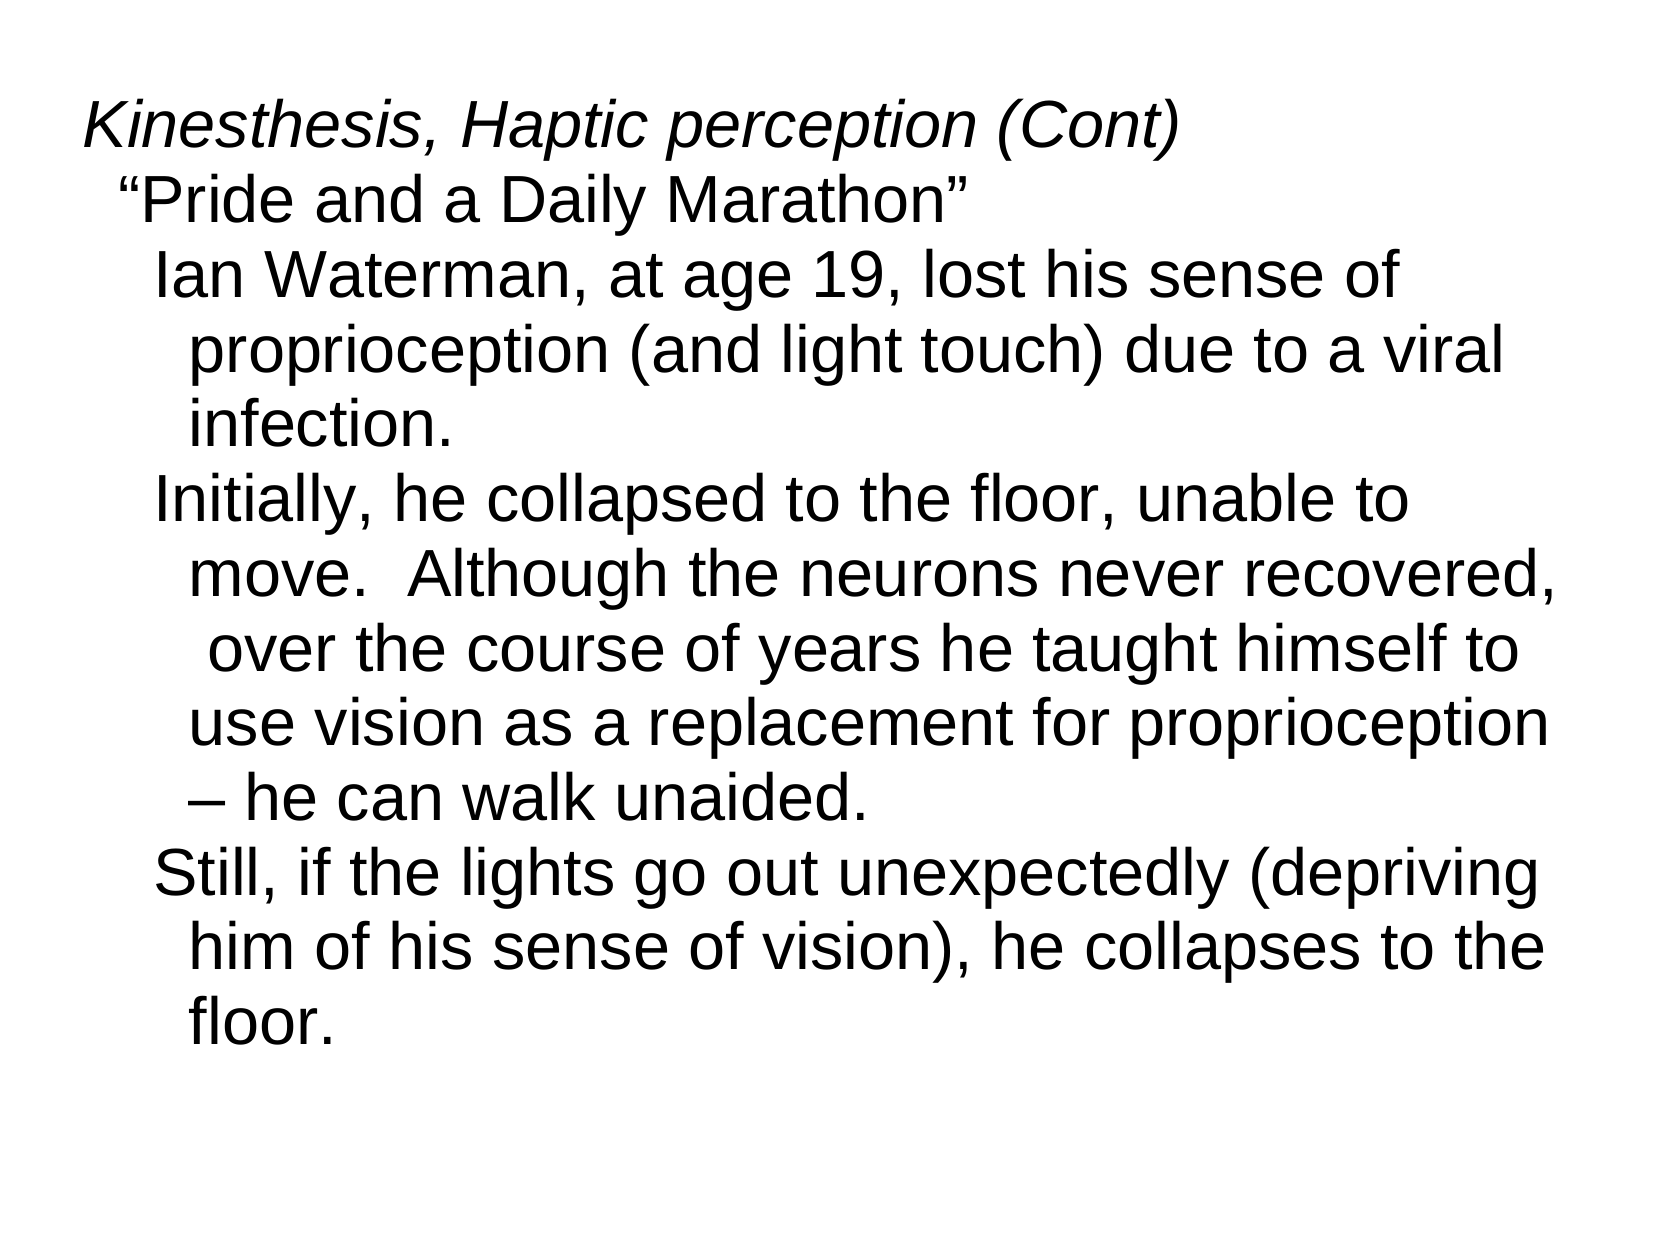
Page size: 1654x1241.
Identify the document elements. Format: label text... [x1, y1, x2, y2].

text_box Kinesthesis, Haptic perception (Cont) “Pride and a Daily Marathon” Ian Waterman, at age 19, lost his sense of proprioception (and light touch) due to a viral infection. Initially, he collapsed to the floor, unable to move. Although the neurons never recovered, over the course of years he taught himself to use vision as a replacement for proprioception – he can walk unaided. Still, if the lights go out unexpectedly (depriving him of his sense of vision), he collapses to the floor. [82, 37, 1571, 1109]
